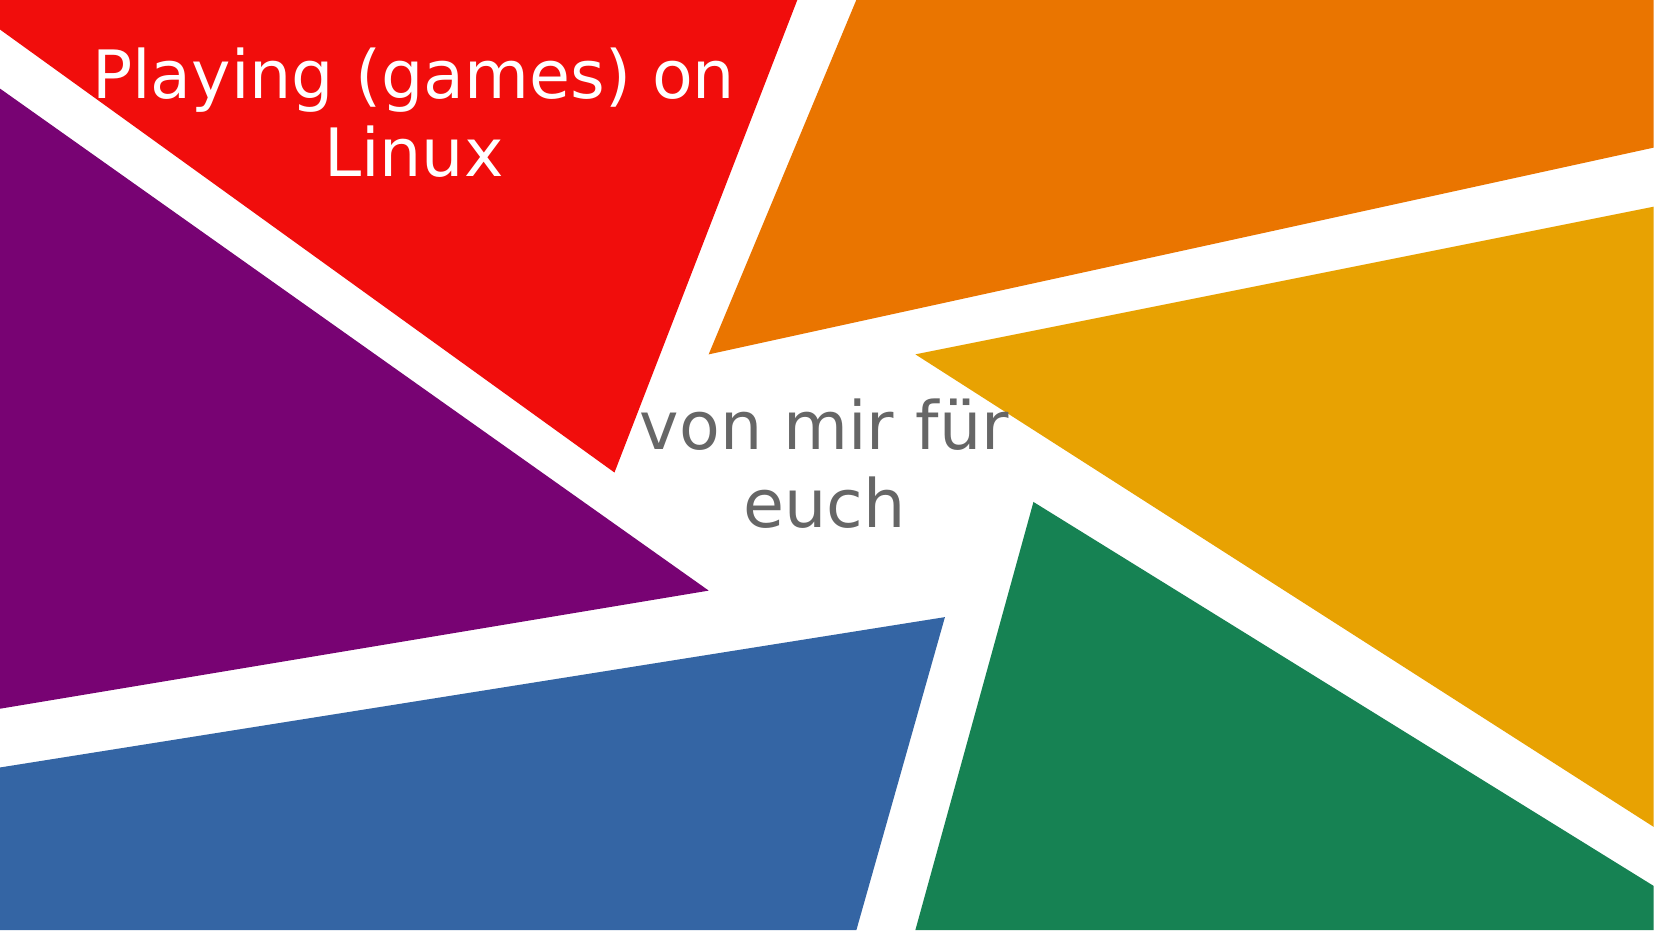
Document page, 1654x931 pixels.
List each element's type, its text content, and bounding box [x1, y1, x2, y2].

subtitle von mir für euch [614, 313, 1035, 618]
title Playing (games) on Linux [82, 36, 746, 193]
